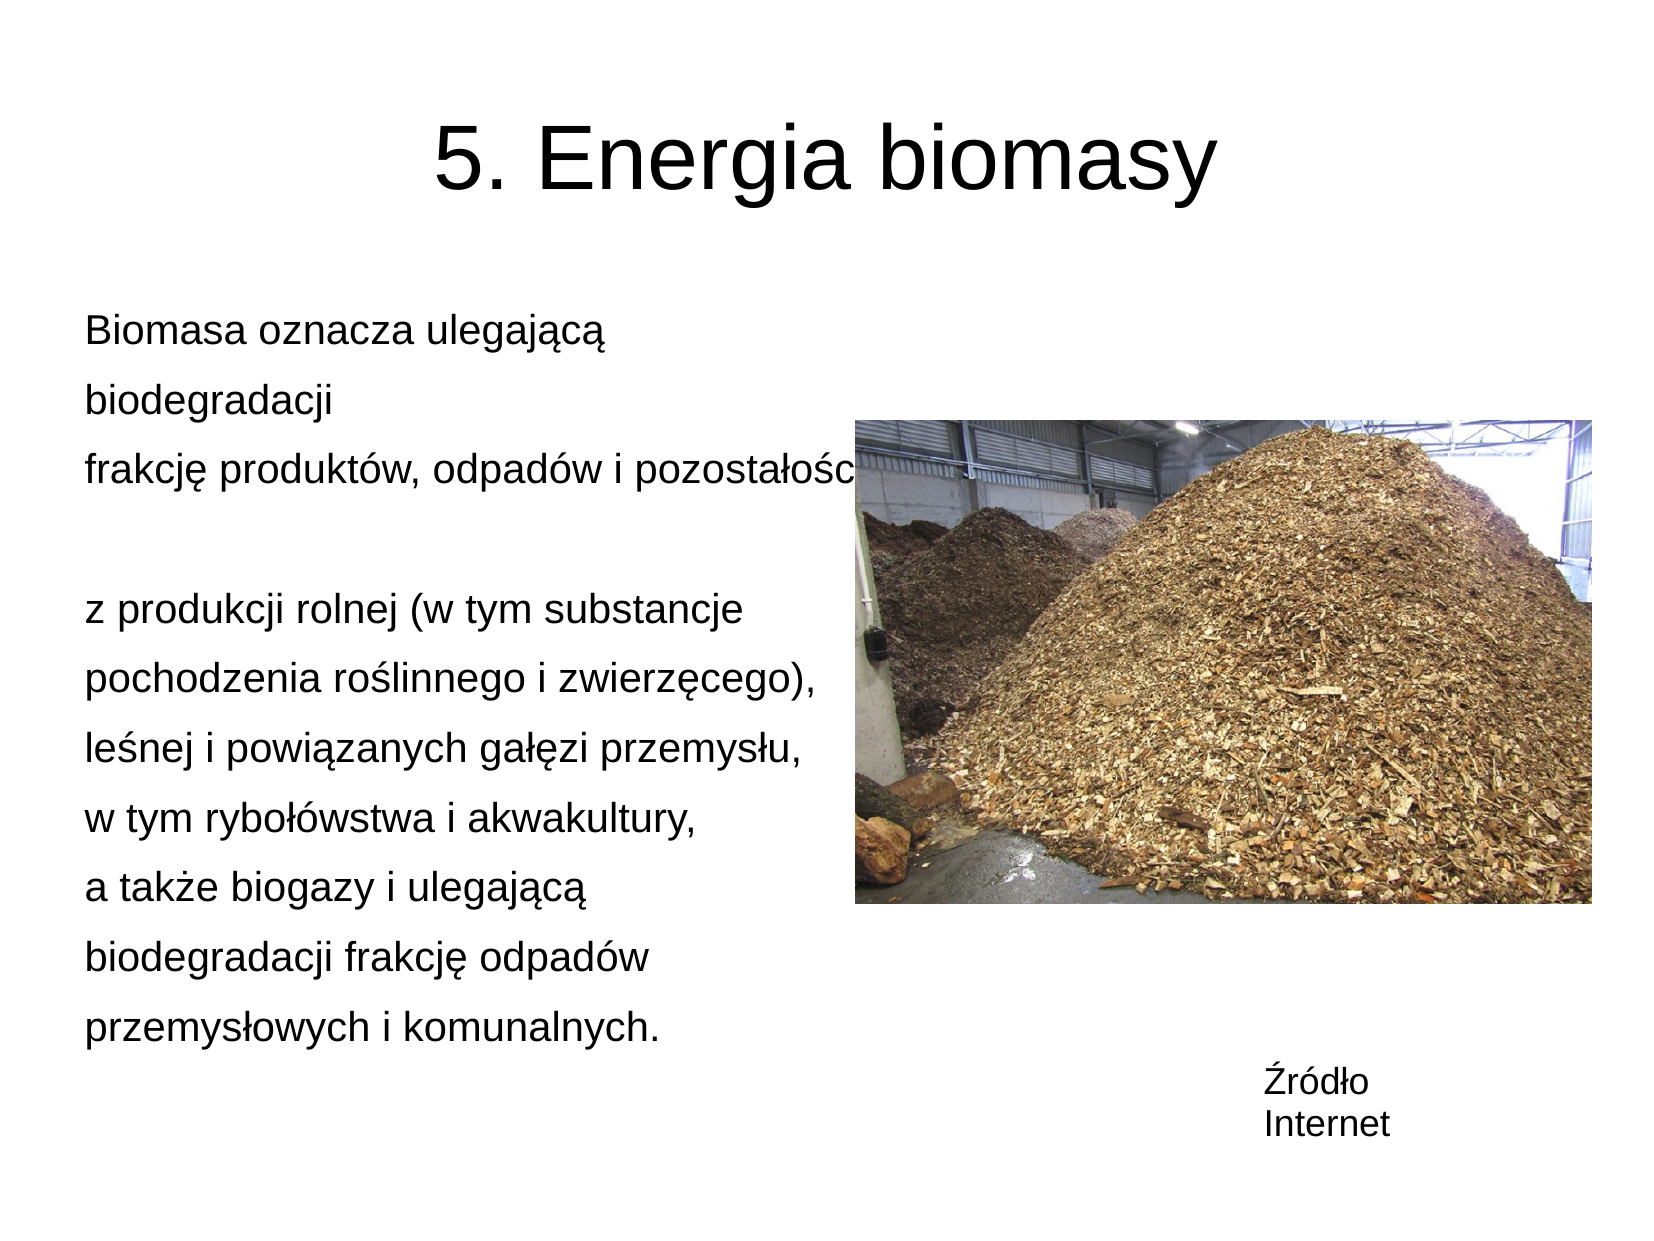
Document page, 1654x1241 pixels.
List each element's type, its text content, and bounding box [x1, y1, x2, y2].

text_box Biomasa oznacza ulegającą biodegradacji frakcję produktów, odpadów i pozostałości z produkcji rolnej (w tym substancje pochodzenia roślinnego i zwierzęcego), leśnej i powiązanych gałęzi przemysłu, w tym rybołówstwa i akwakultury, a także biogazy i ulegającą biodegradacji frakcję odpadów przemysłowych i komunalnych. [69, 276, 882, 1074]
picture [855, 421, 1592, 904]
title 5. Energia biomasy [82, 49, 1571, 257]
text_box Źródło Internet [1248, 1052, 1520, 1110]
